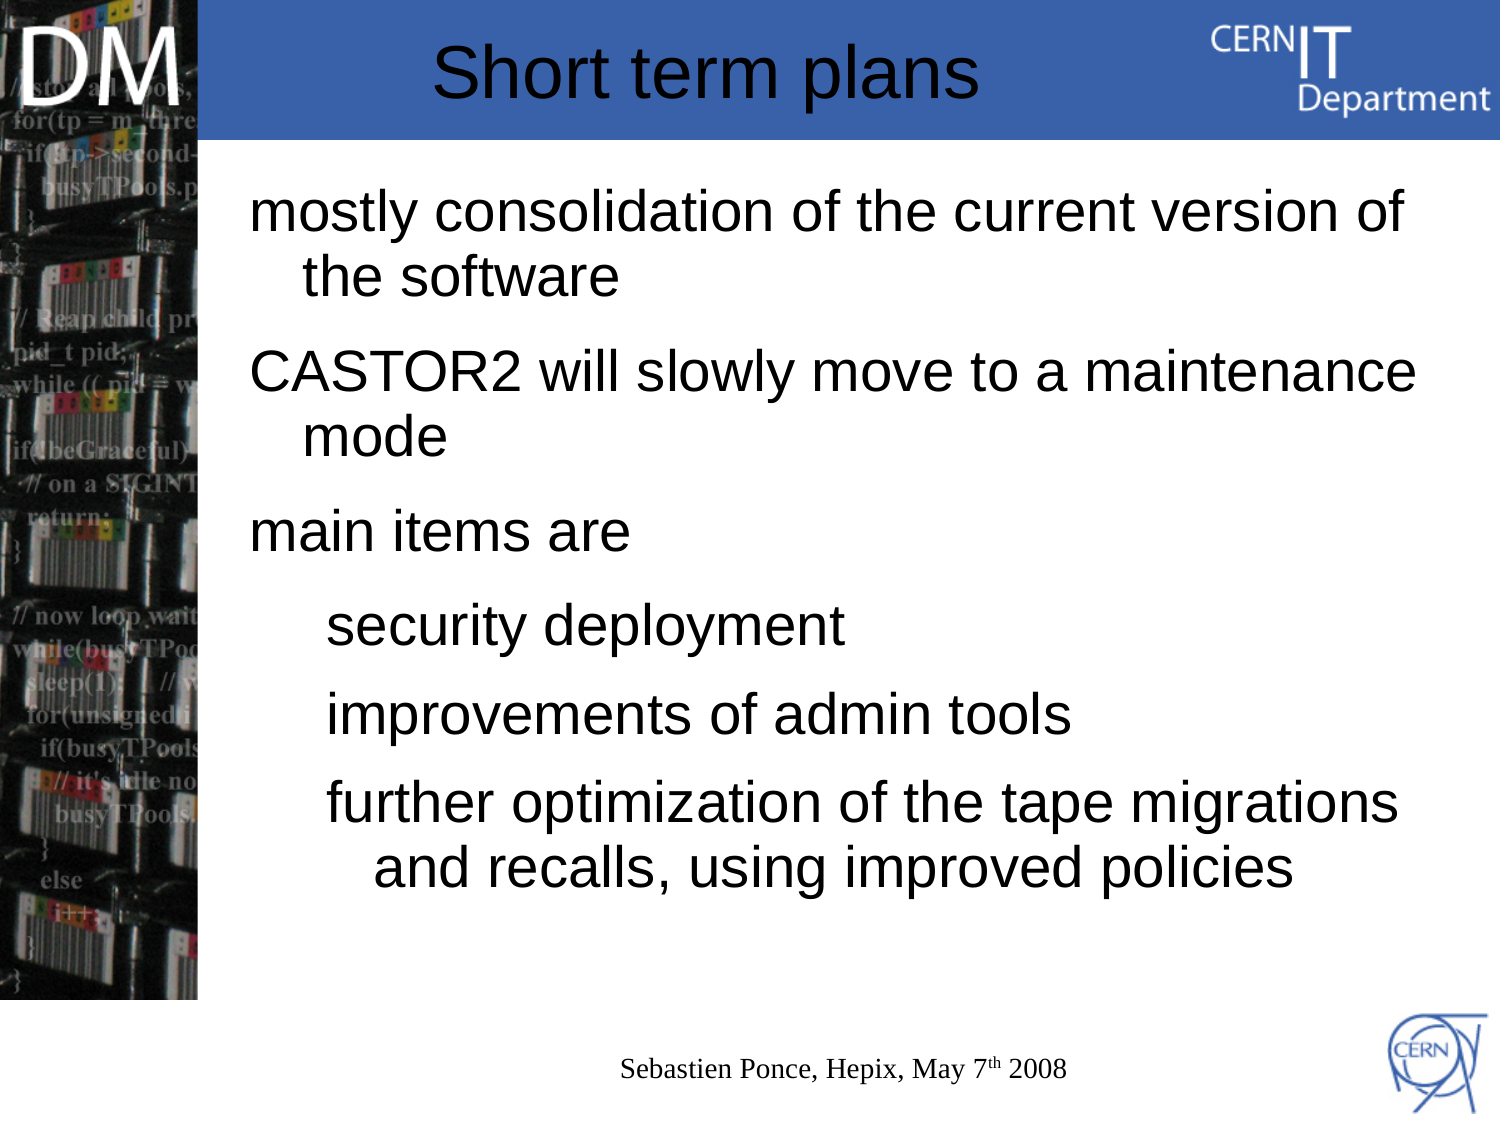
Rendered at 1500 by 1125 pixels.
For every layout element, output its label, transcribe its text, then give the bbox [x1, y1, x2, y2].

title Short term plans [212, 0, 1201, 138]
list mostly consolidation of the current version of the software CASTOR2 will slowly move to a maintenance mode main items are security deployment improvements of admin tools further optimization of the tape migrations and recalls, using improved policies [217, 164, 1463, 1000]
picture [1387, 1012, 1489, 1114]
picture [198, 0, 1500, 140]
